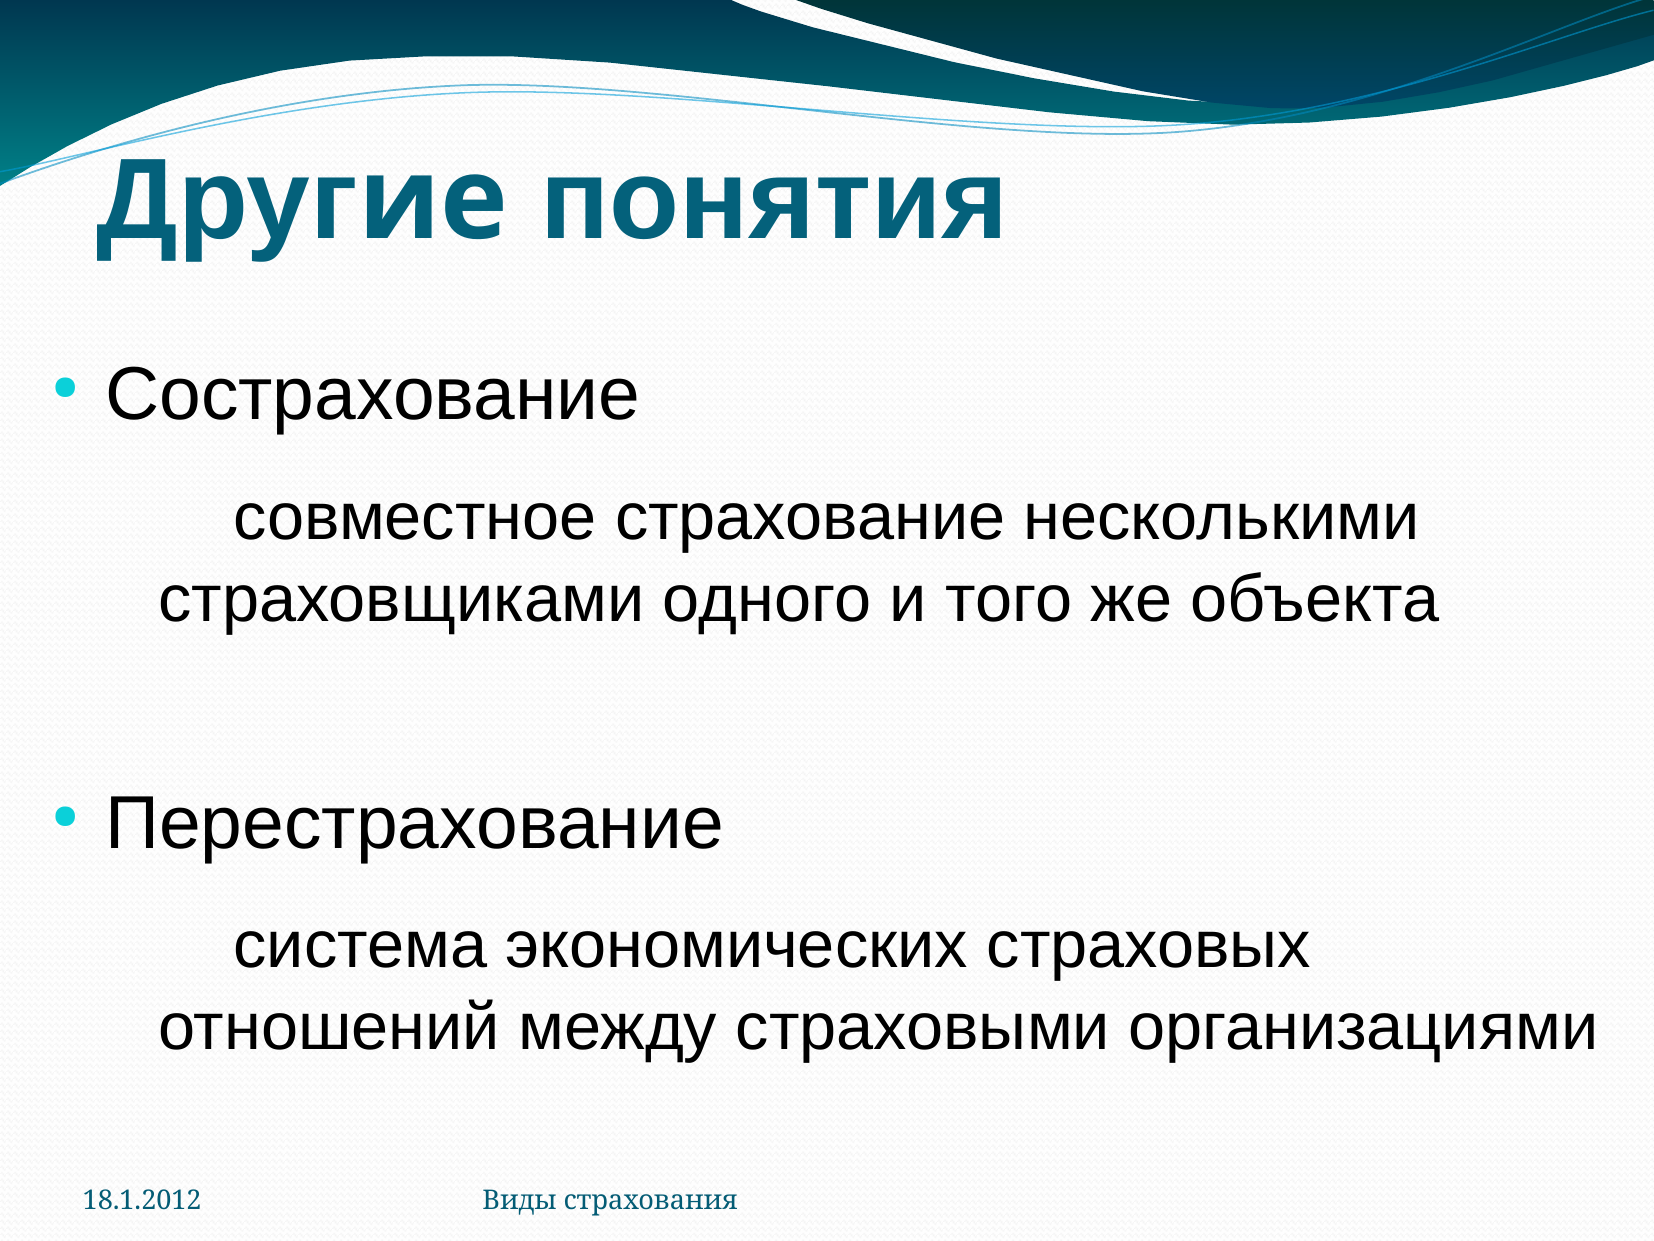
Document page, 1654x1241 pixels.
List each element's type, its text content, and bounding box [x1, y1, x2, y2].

text_box 18.1.2012 [82, 1198, 469, 1216]
title Другие понятия [70, 114, 1489, 262]
text_box Виды страхования [482, 1198, 1089, 1216]
list Сострахование совместное страхование несколькими страховщиками одного и того же объекта Перестрахование система экономических страховых отношений между страховыми организациями [0, 336, 1654, 1198]
